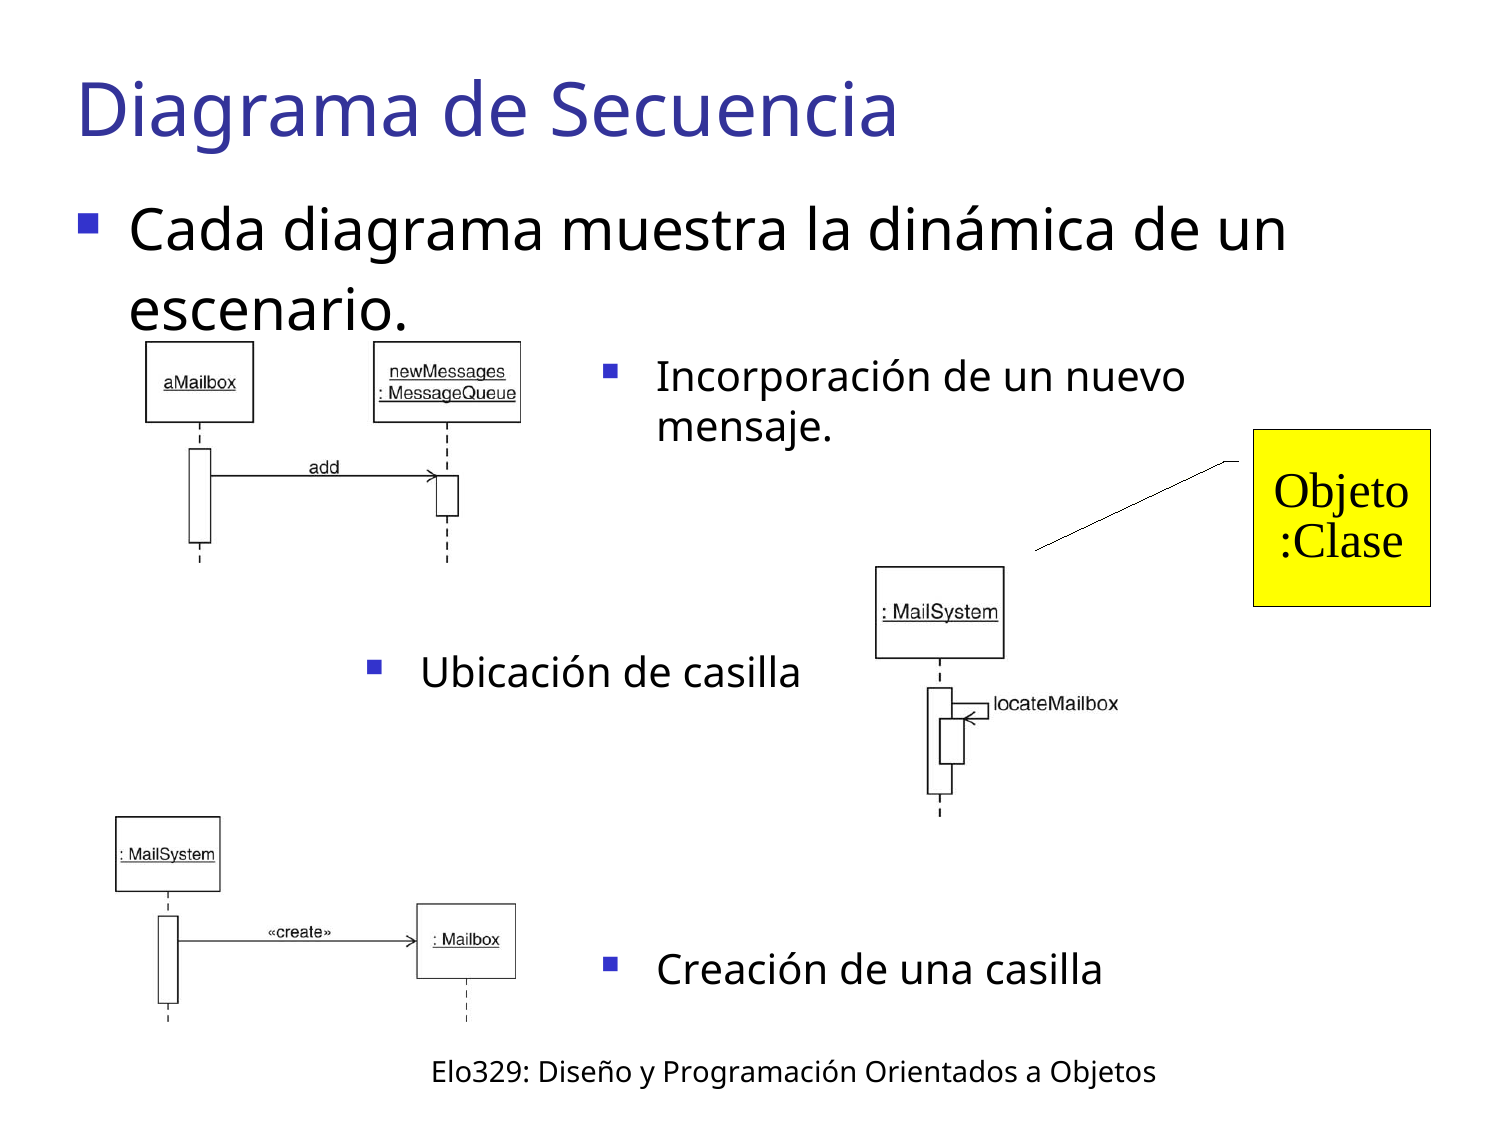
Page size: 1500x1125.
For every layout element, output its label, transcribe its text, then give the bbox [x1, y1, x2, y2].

text_box Incorporación de un nuevo mensaje. Creación de una casilla [586, 341, 1312, 1017]
picture [875, 566, 1118, 817]
title Diagrama de Secuencia [75, 25, 1449, 188]
picture [145, 341, 521, 563]
picture [115, 816, 516, 1022]
list Cada diagrama muestra la dinámica de un escenario. [75, 187, 1446, 1051]
text_box Ubicación de casilla [350, 577, 1076, 764]
text_box Objeto :Clase [1253, 429, 1430, 606]
